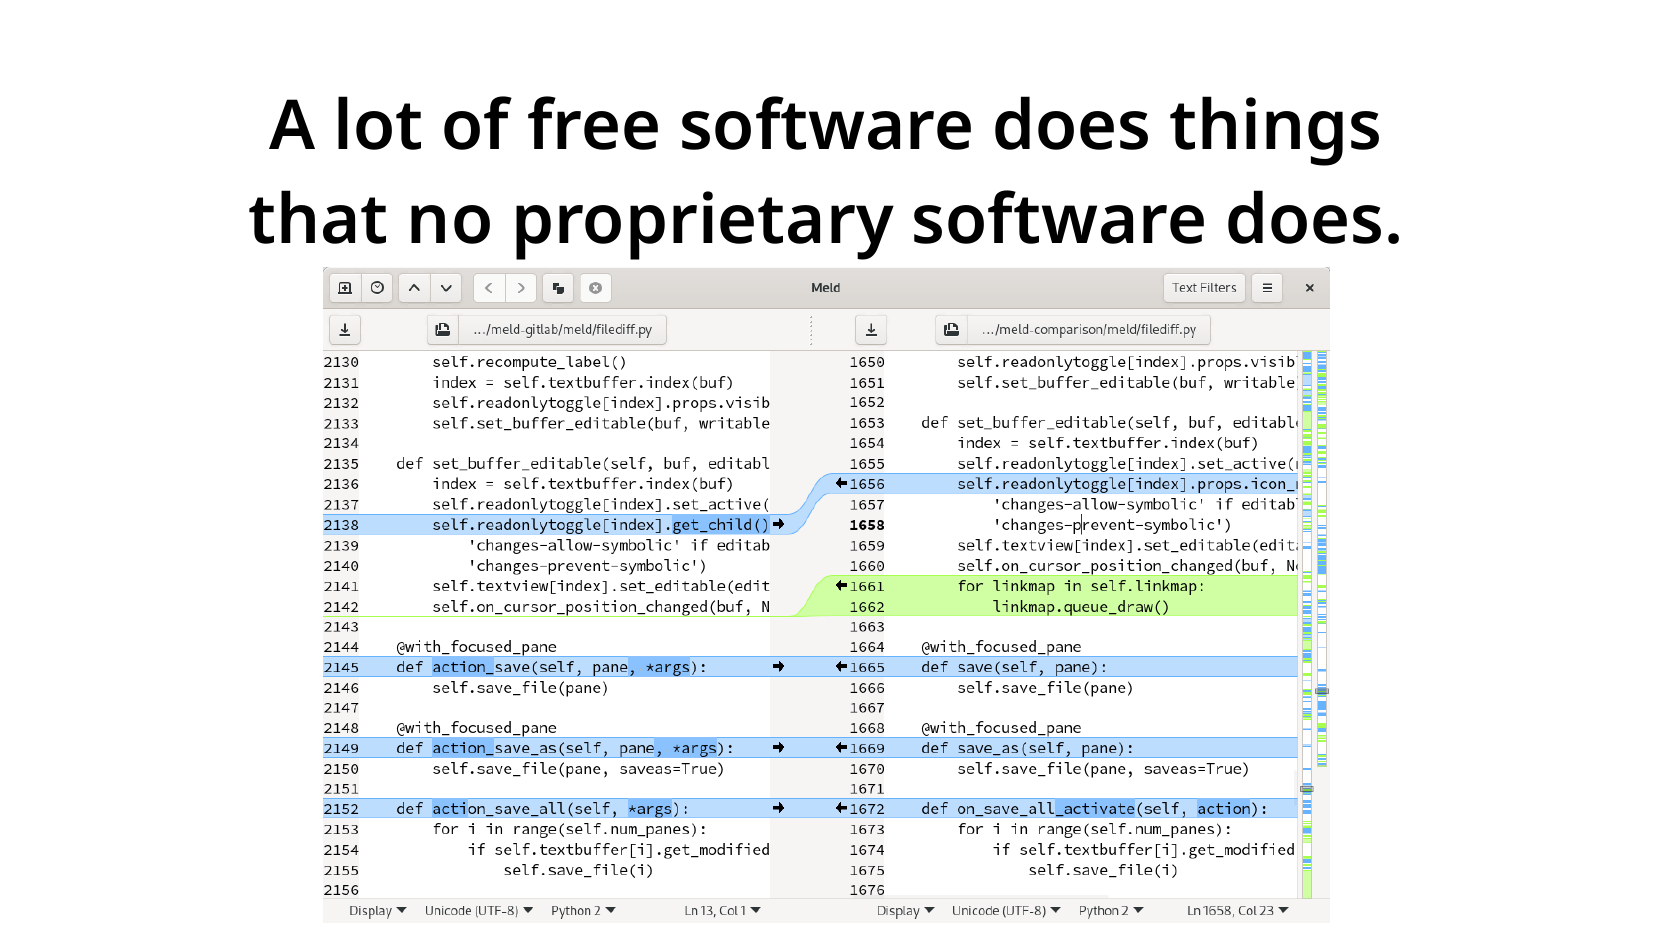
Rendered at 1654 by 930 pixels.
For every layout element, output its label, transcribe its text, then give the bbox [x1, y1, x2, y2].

picture [323, 267, 1330, 923]
title A lot of free software does things that no proprietary software does. [82, 86, 1571, 254]
